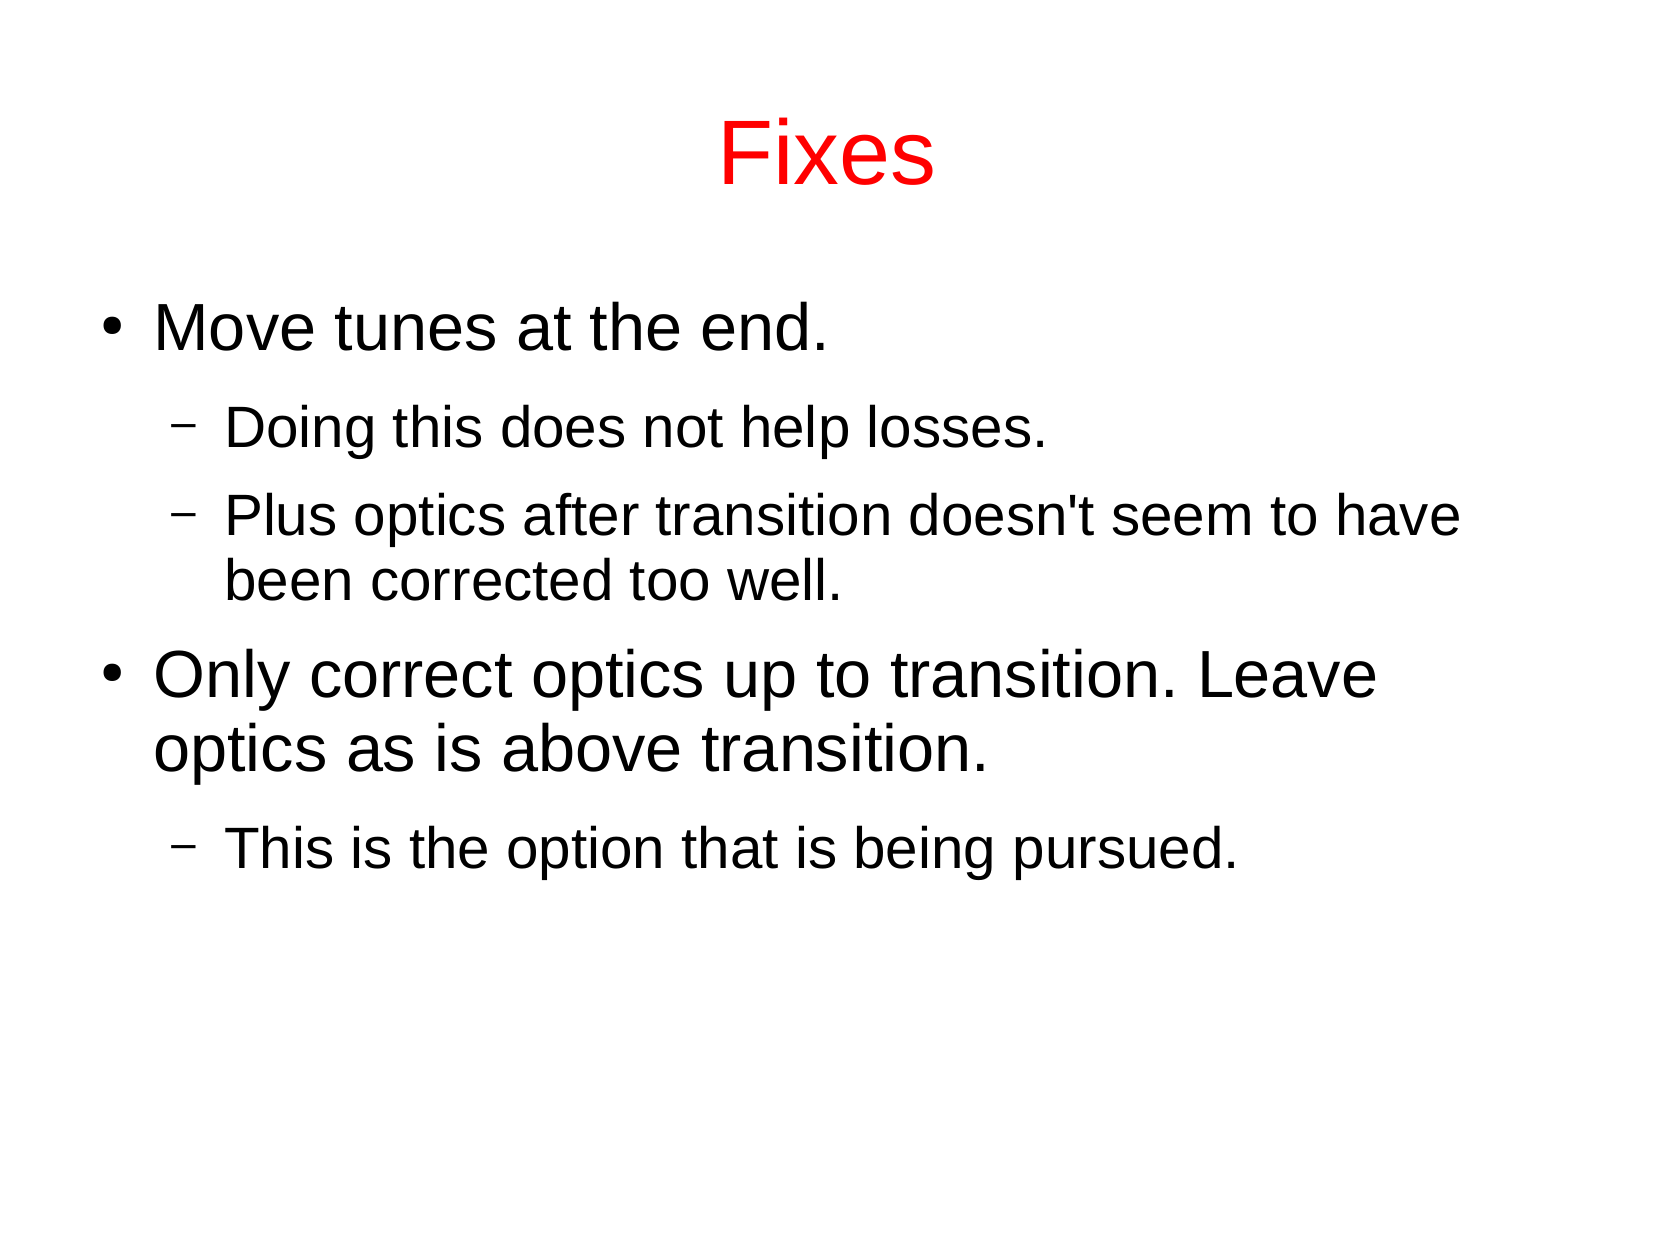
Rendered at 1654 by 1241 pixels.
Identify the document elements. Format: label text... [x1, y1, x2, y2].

title Fixes [82, 49, 1571, 257]
list Move tunes at the end. Doing this does not help losses. Plus optics after transition doesn't seem to have been corrected too well. Only correct optics up to transition. Leave optics as is above transition. This is the option that is being pursued. [82, 290, 1571, 1010]
